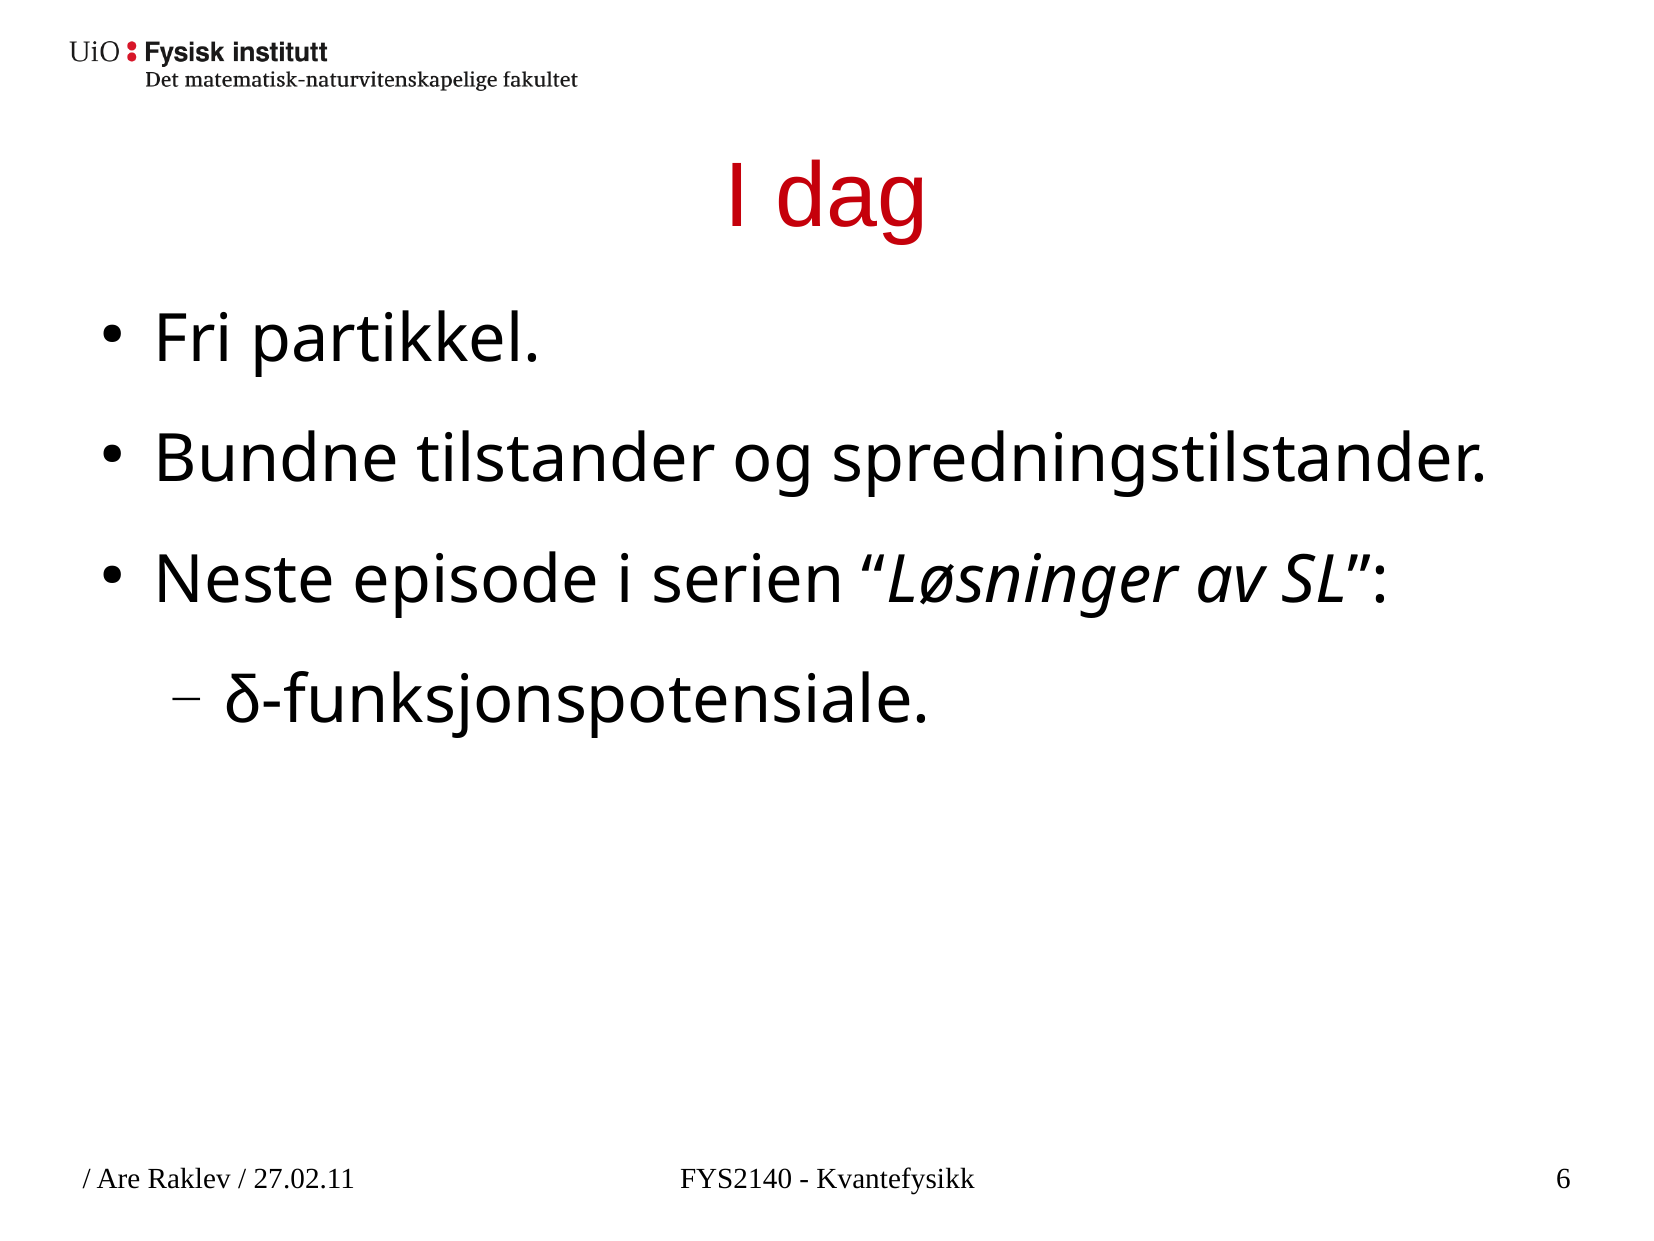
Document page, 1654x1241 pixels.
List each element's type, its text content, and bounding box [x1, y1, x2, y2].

picture [68, 37, 581, 93]
list Fri partikkel. Bundne tilstander og spredningstilstander. Neste episode i serien “Løsninger av SL”: δ-funksjonspotensiale. [82, 290, 1571, 1094]
title I dag [82, 90, 1571, 290]
